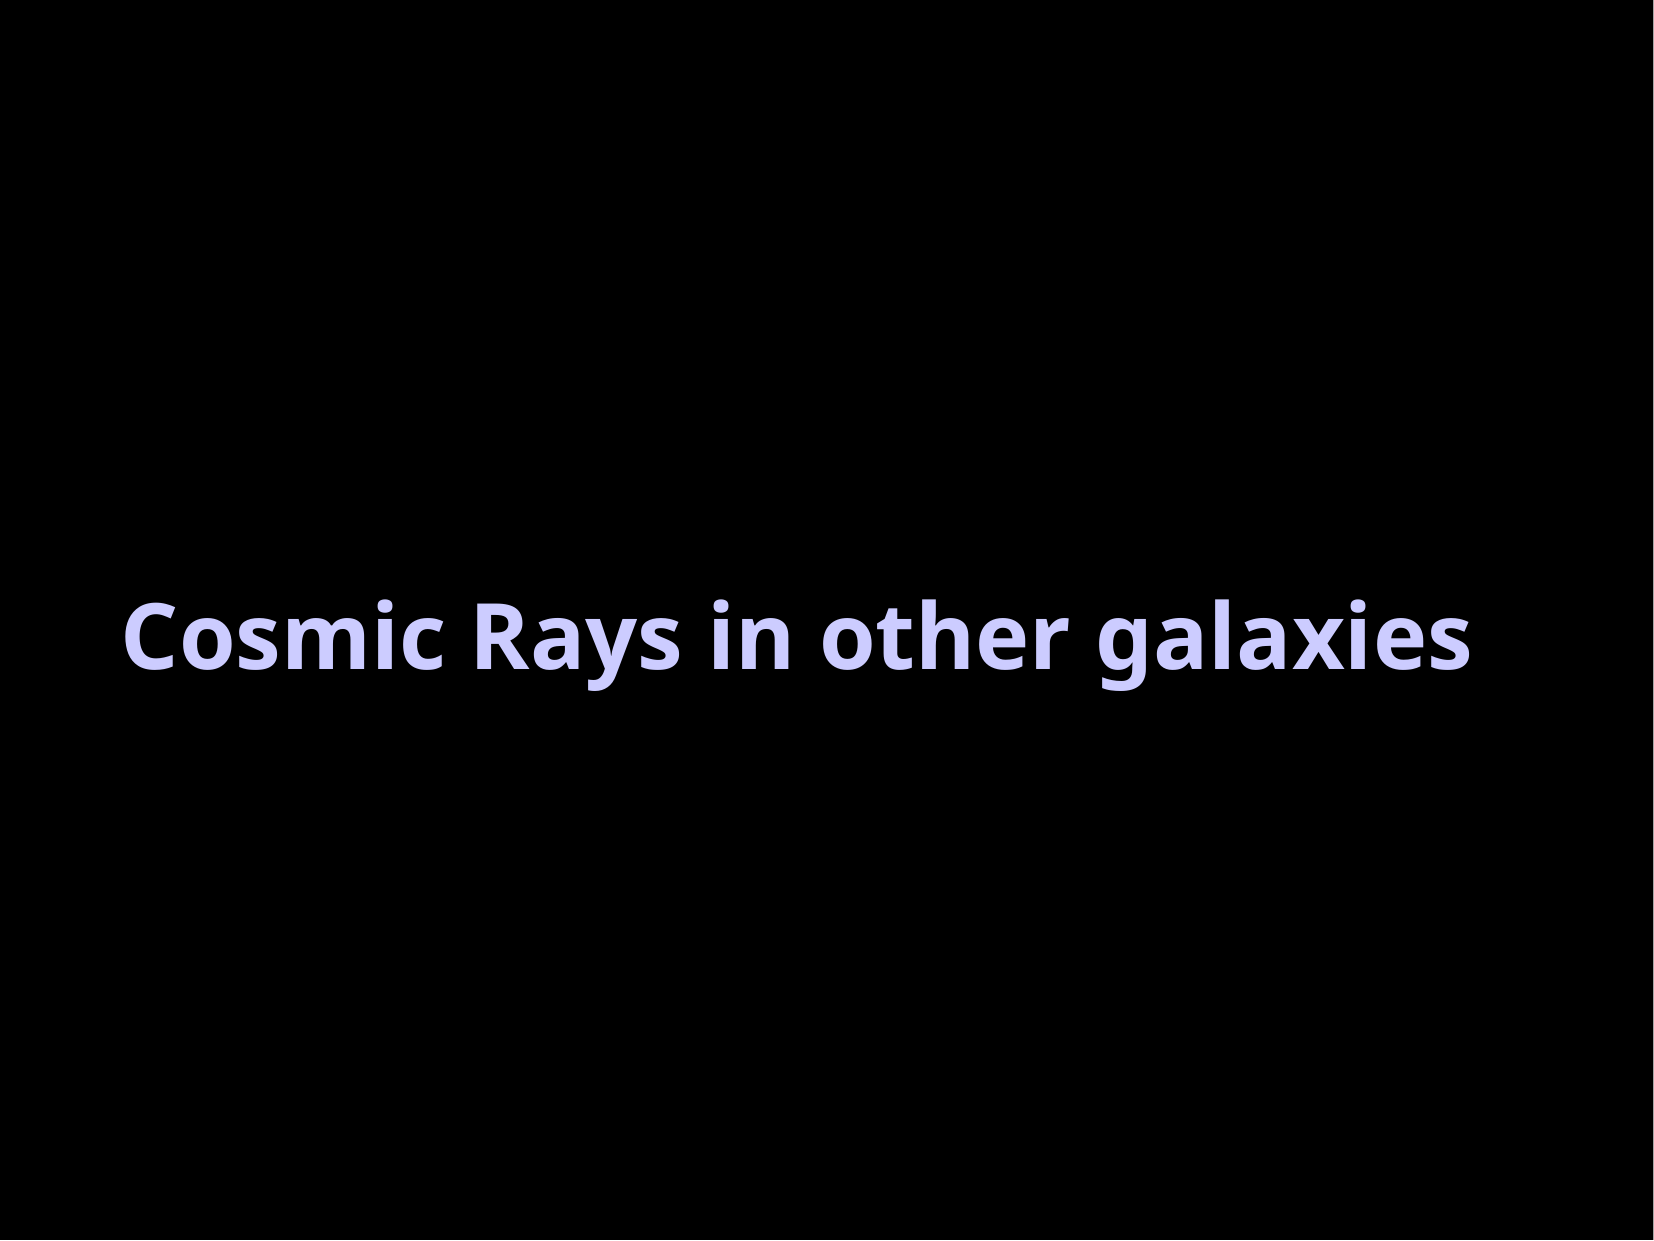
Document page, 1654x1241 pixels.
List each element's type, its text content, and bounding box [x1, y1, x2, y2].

title Cosmic Rays in other galaxies [94, 444, 1501, 826]
